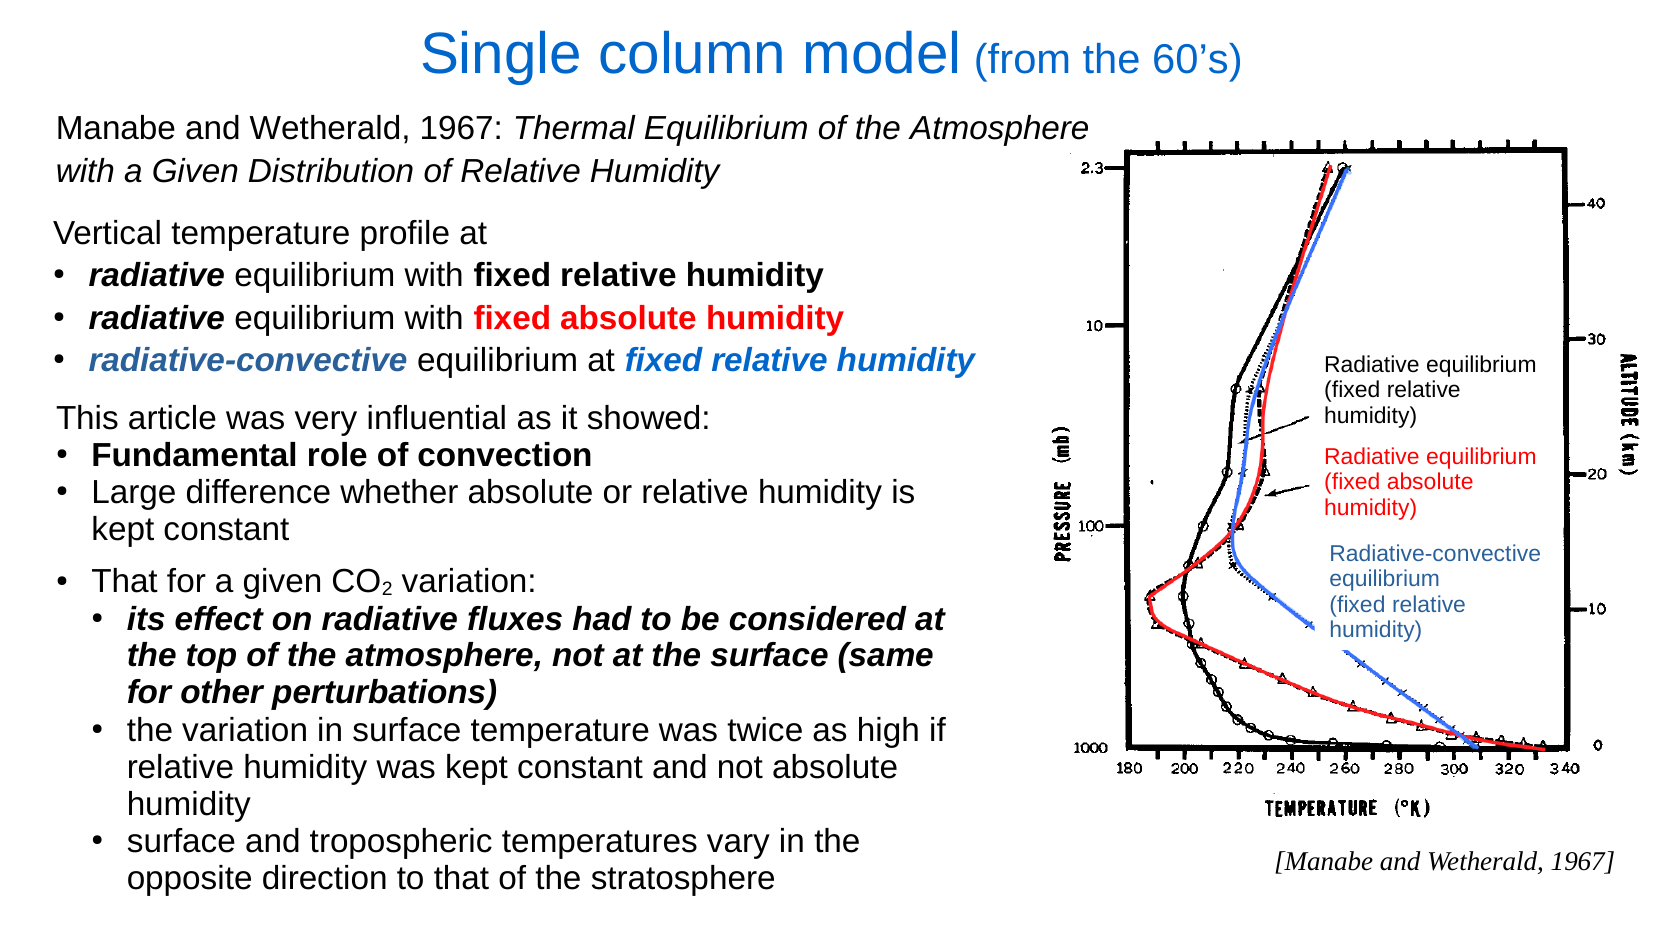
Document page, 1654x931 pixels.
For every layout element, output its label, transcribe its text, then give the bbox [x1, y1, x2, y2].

text_box That for a given CO2 variation: its effect on radiative fluxes had to be considered at the top of the atmosphere, not at the surface (same for other perturbations) the variation in surface temperature was twice as high if relative humidity was kept constant and not absolute humidity surface and tropospheric temperatures vary in the opposite direction to that of the stratosphere [41, 555, 975, 904]
text_box Radiative-convective equilibrium (fixed relative humidity) [1314, 533, 1559, 650]
text_box [Manabe and Wetherald, 1967] [1098, 838, 1630, 898]
text_box Manabe and Wetherald, 1967: Thermal Equilibrium of the Atmosphere with a Given Distribution of Relative Humidity [41, 96, 1123, 197]
text_box Vertical temperature profile at radiative equilibrium with fixed relative humidity radiative equilibrium with fixed absolute humidity radiative-convective equilibrium at fixed relative humidity [38, 201, 1033, 387]
text_box Radiative equilibrium (fixed relative humidity) [1309, 344, 1554, 436]
picture [1033, 137, 1654, 827]
text_box This article was very influential as it showed: Fundamental role of convection Large difference whether absolute or relative humidity is kept constant [41, 391, 975, 555]
title Single column model (from the 60’s) [42, 11, 1621, 101]
text_box Radiative equilibrium (fixed absolute humidity) [1309, 436, 1564, 528]
